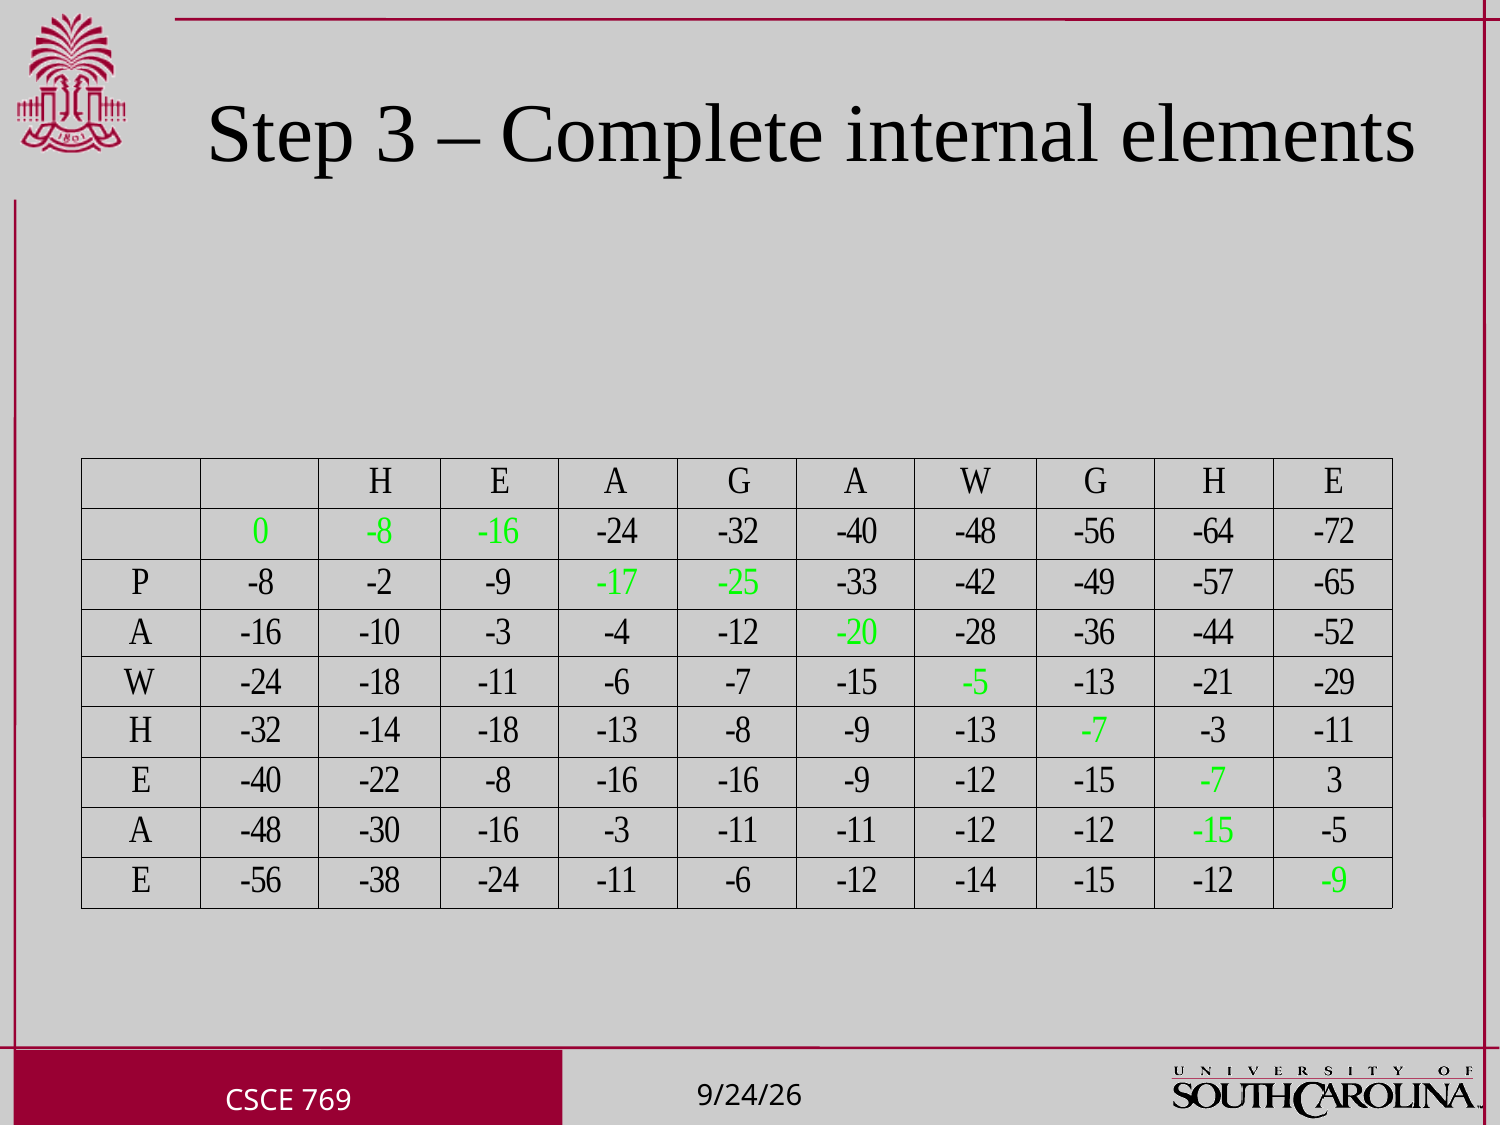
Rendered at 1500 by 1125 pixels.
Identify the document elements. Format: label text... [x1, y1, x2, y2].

title Step 3 – Complete internal elements [174, 9, 1450, 188]
chart [80, 458, 1405, 917]
picture [1162, 1050, 1483, 1125]
picture [12, 12, 131, 155]
